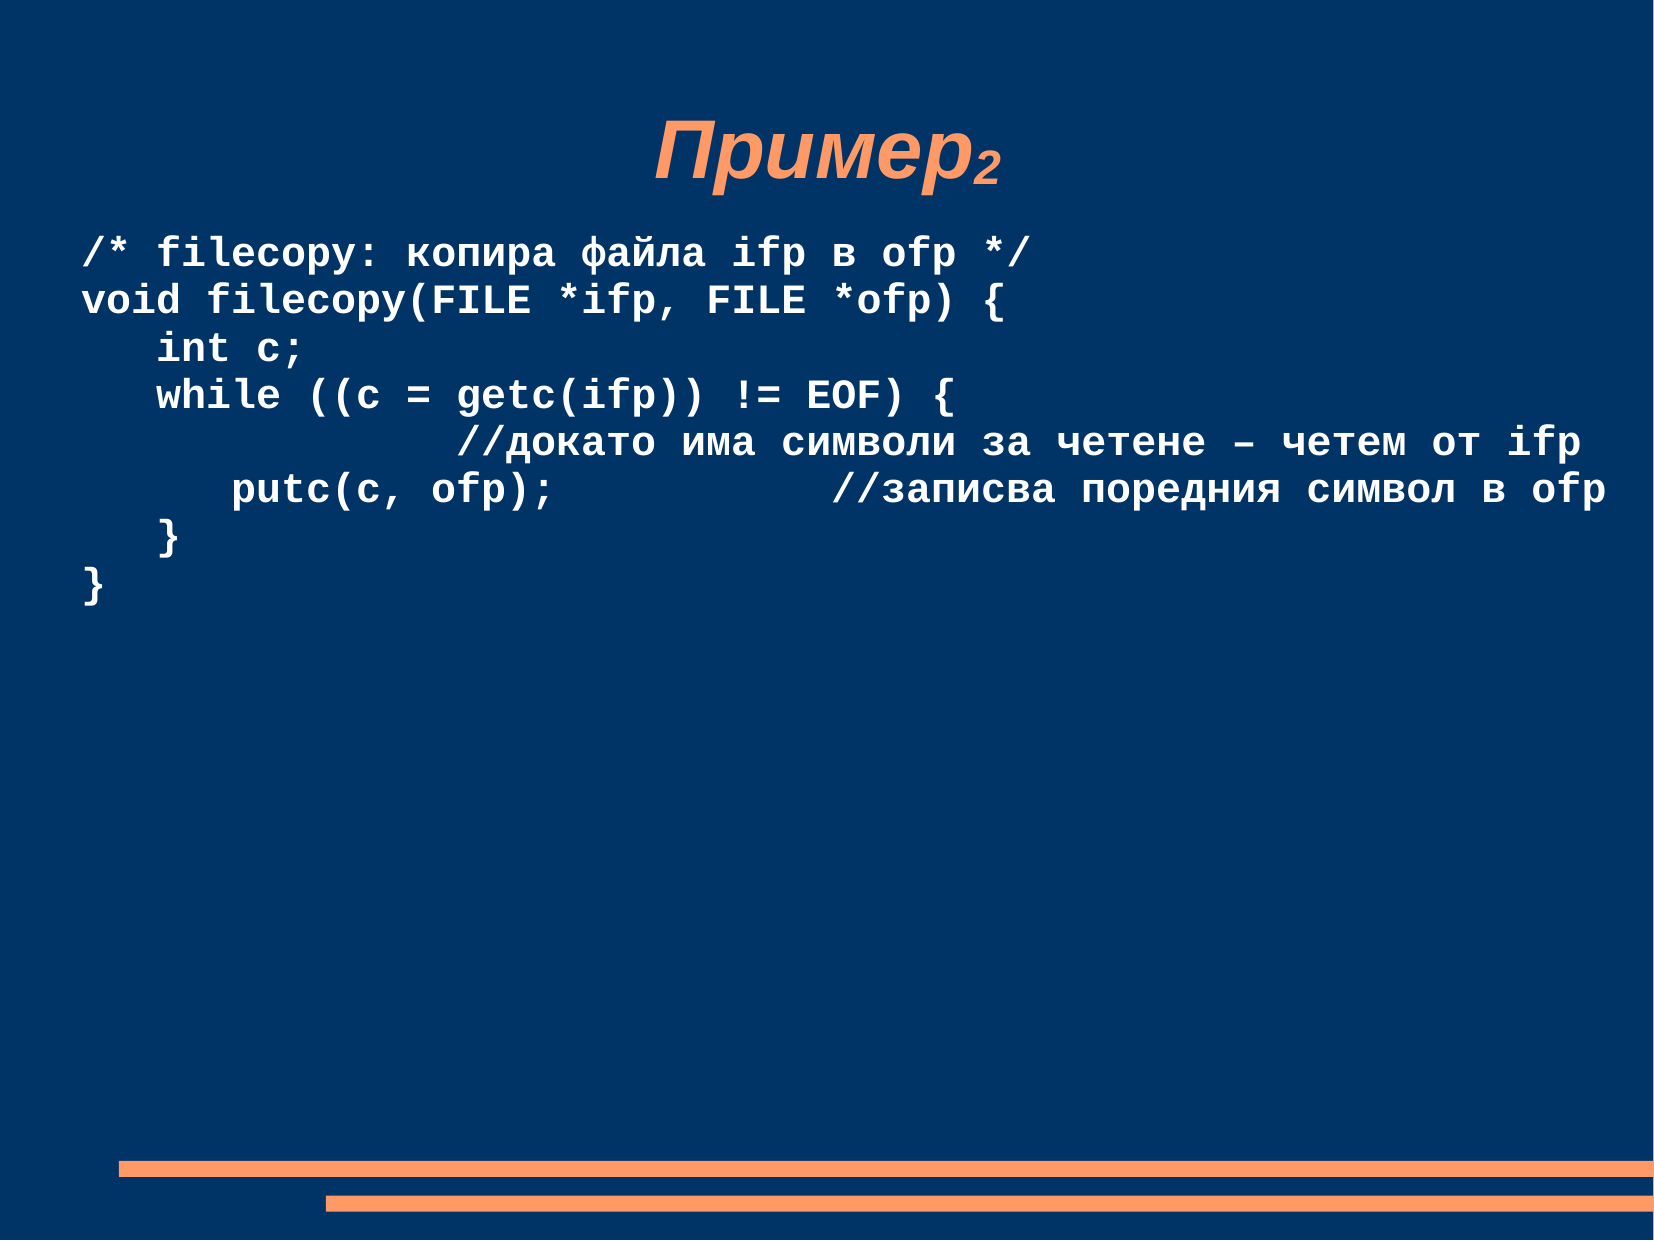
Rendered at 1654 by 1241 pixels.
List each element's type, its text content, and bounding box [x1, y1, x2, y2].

text_box /* filecopy: копира файла ifp в ofp */ void filecopy(FILE *ifp, FILE *ofp) { int c; while ((c = getc(ifp)) != EOF) { //докато има символи за четене – четем от ifp putc(c, ofp); //записва поредния символ в ofp } } [66, 224, 1654, 622]
title Пример2 [121, 46, 1534, 224]
